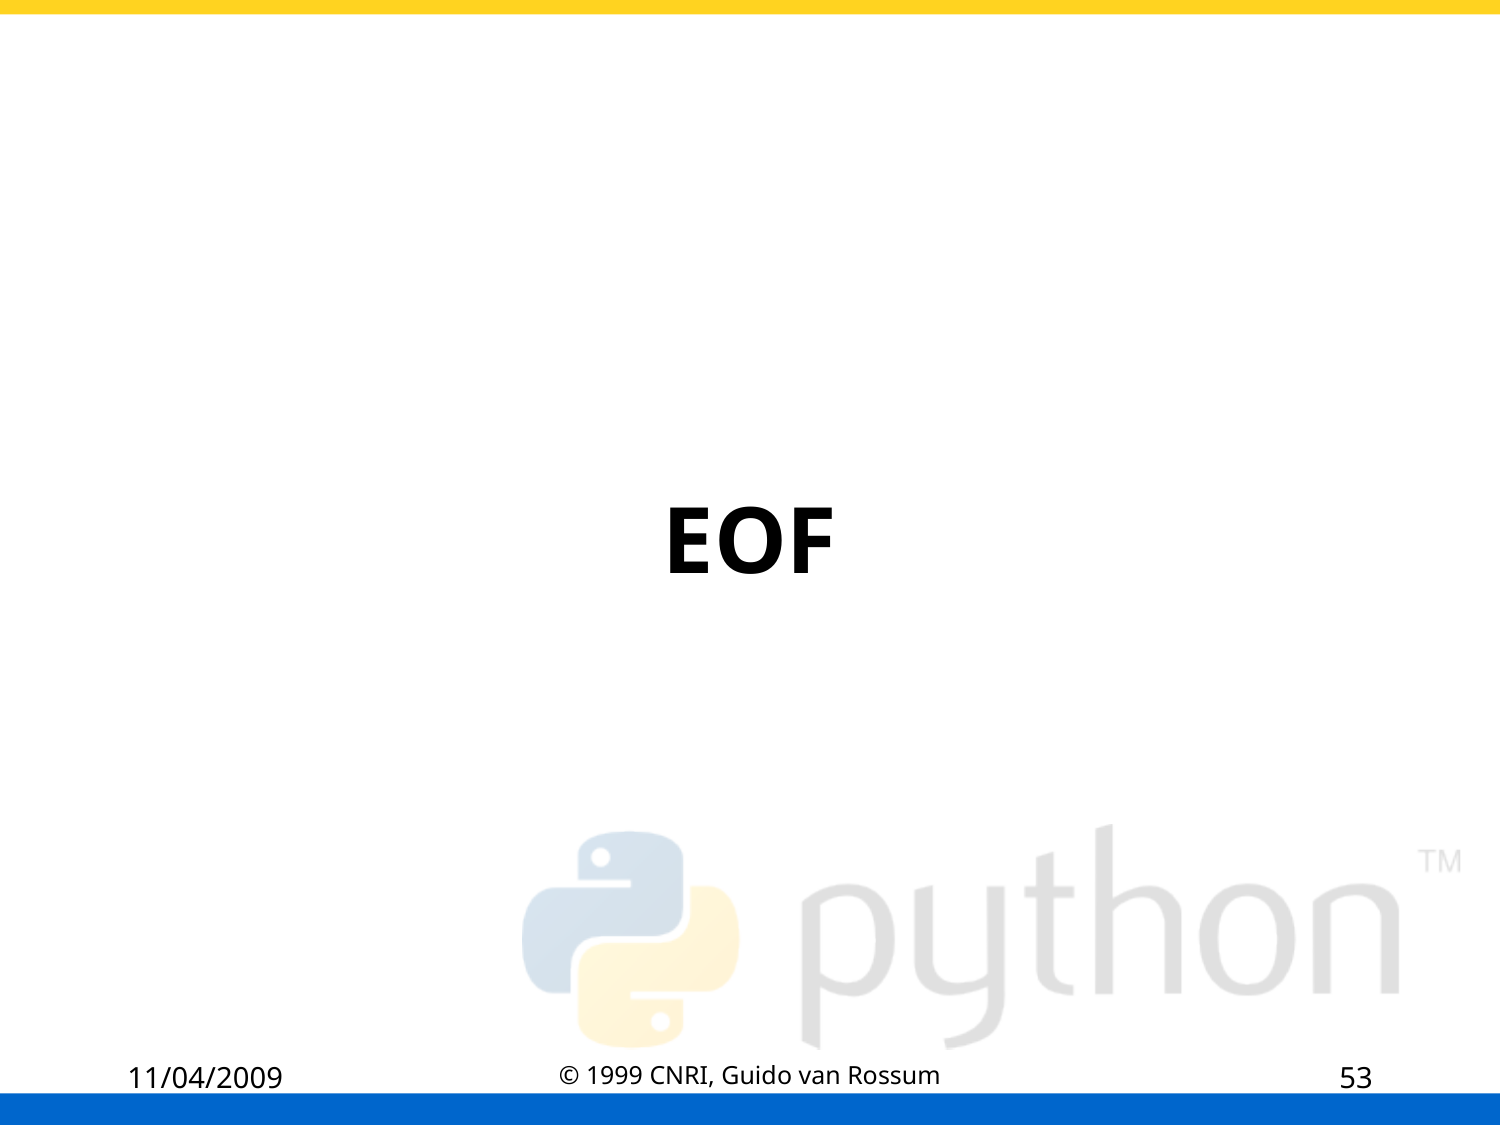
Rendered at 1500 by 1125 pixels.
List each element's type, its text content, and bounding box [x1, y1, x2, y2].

title EOF [112, 68, 1388, 1008]
